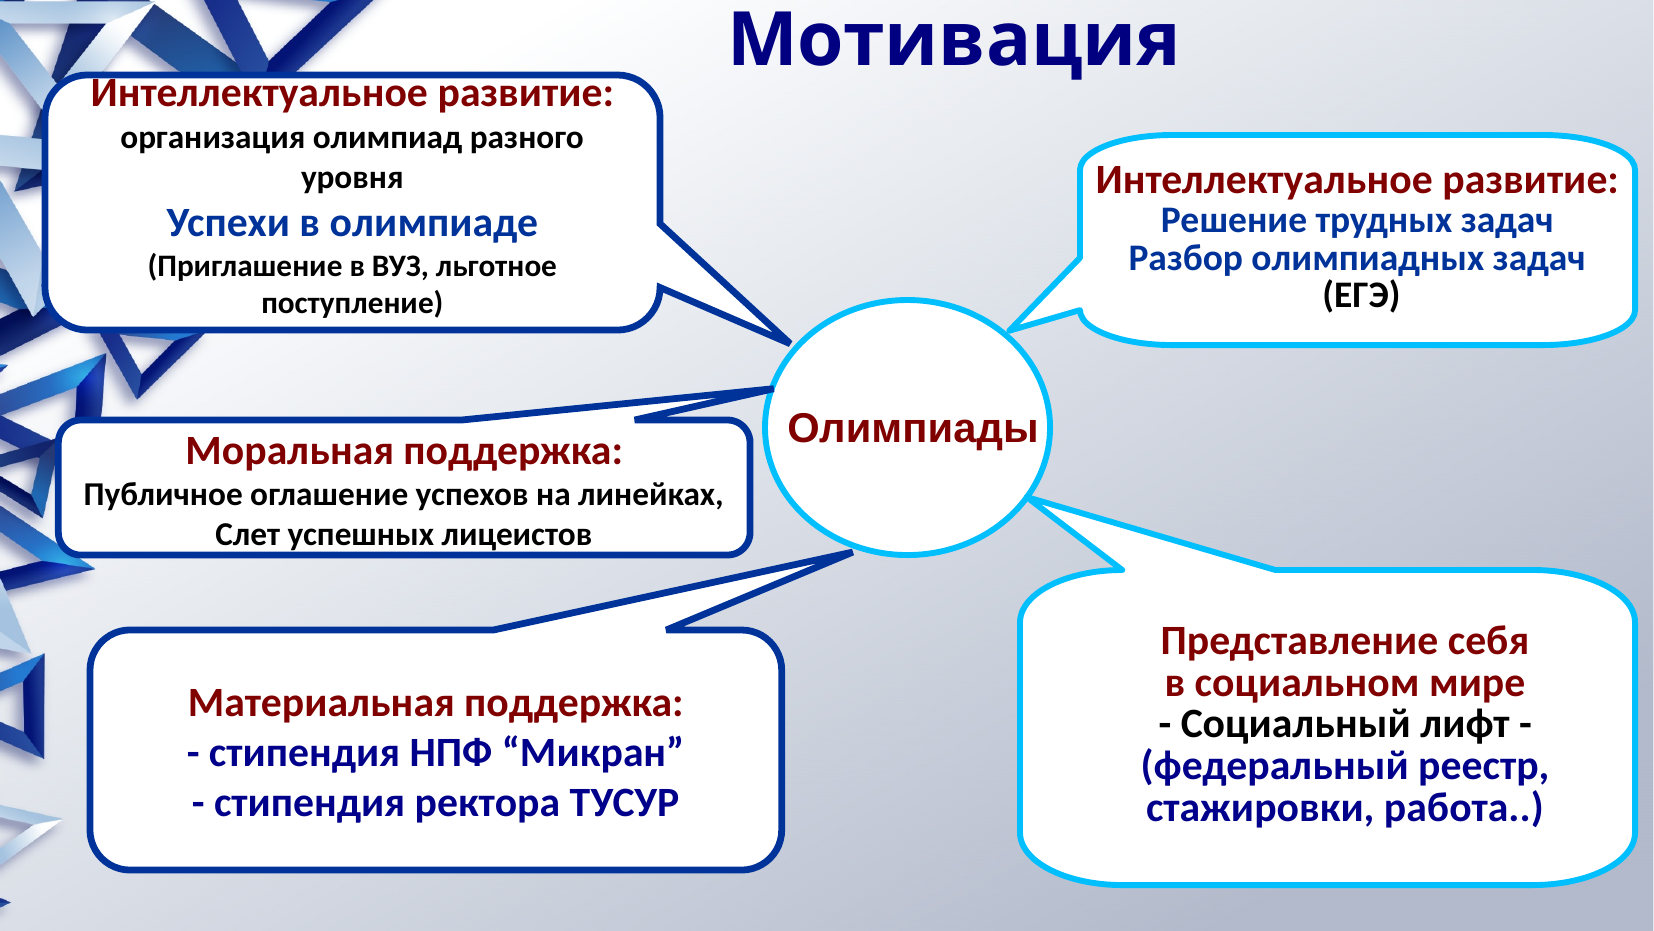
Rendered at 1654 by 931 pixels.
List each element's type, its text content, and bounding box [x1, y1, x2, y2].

text_box Материальная поддержка: - стипендия НПФ “Микран” - стипендия ректора ТУСУР [89, 552, 853, 871]
text_box Интеллектуальное развитие: Решение трудных задач Разбор олимпиадных задач (ЕГЭ) [1009, 135, 1636, 346]
text_box Интеллектуальное развитие: организация олимпиад разного уровня Успехи в олимпиаде (Приглашение в ВУЗ, льготное поступление) [44, 74, 791, 344]
text_box Представление себя в социальном мире - Социальный лифт - (федеральный реестр, стажировки, работа..) [1020, 497, 1636, 886]
text_box Моральная поддержка: Публичное оглашение успехов на линейках, Слет успешных лицеистов [58, 388, 774, 556]
picture [0, 0, 1654, 931]
title Мотивация [315, 0, 1594, 91]
text_box Олимпиады [765, 300, 1051, 556]
